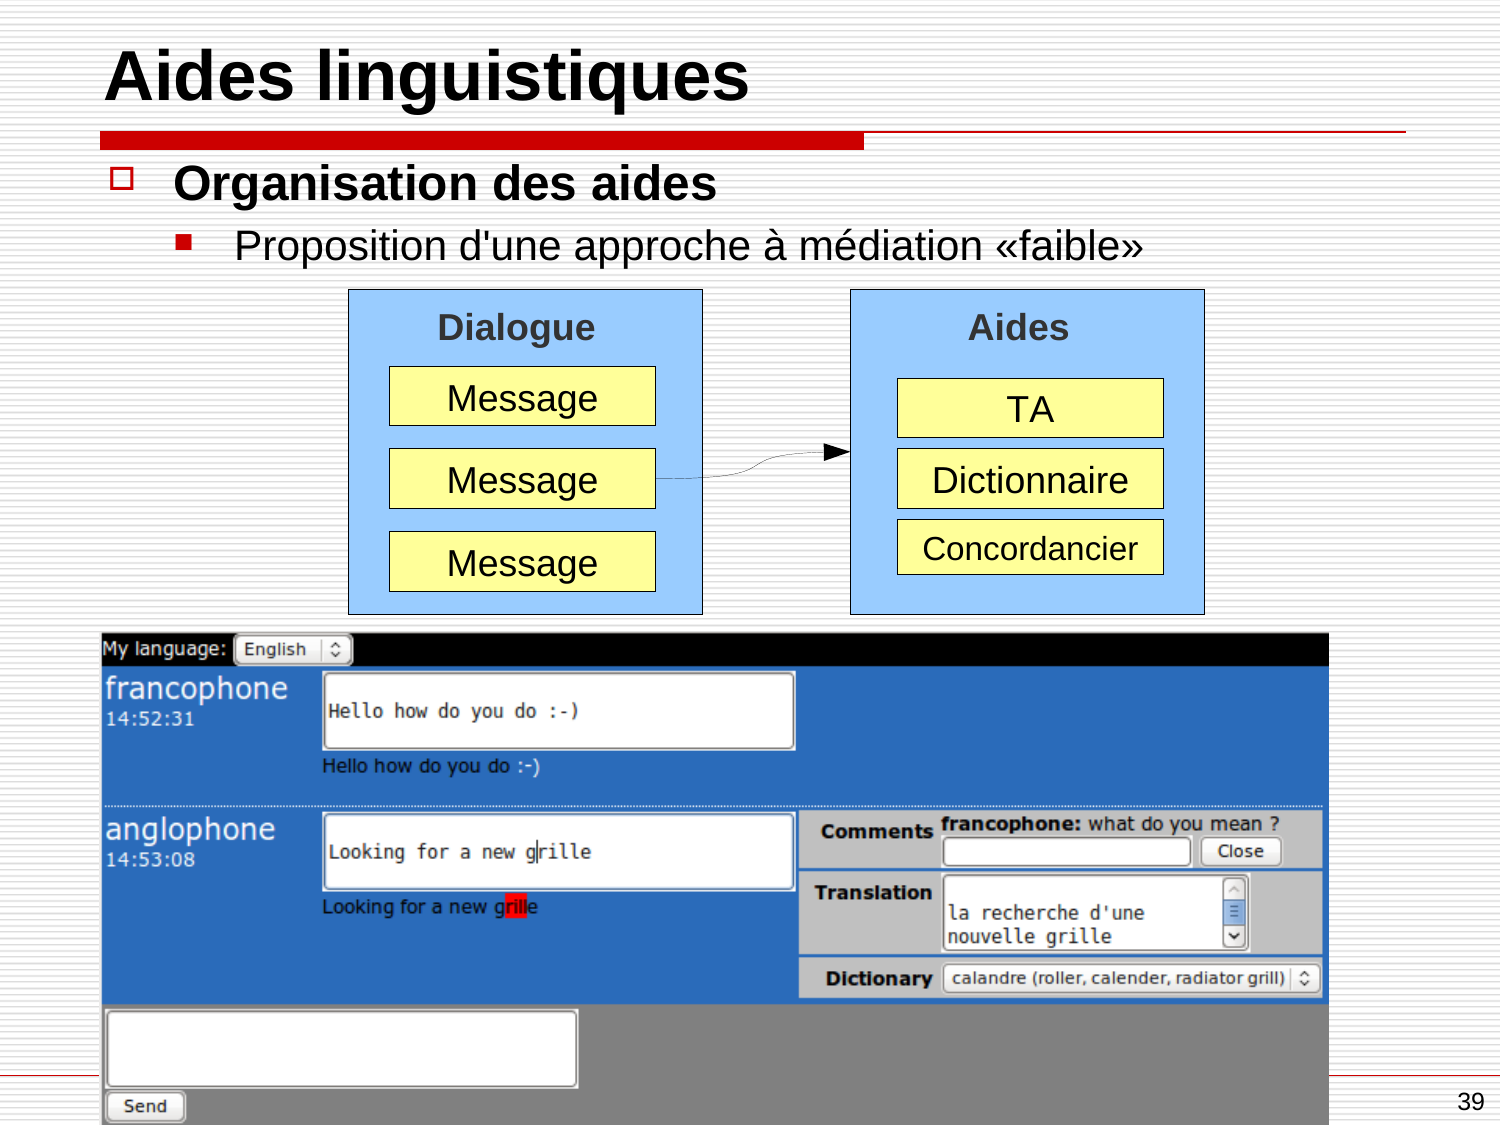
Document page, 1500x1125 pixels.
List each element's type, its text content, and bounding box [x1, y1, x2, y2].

text_box Dictionnaire [897, 448, 1164, 509]
text_box Message [389, 366, 656, 426]
list Organisation des aides Proposition d'une approche à médiation «faible» [92, 147, 1477, 325]
text_box Message [389, 531, 656, 592]
title Aides linguistiques [88, 29, 1500, 124]
text_box Dialogue [413, 295, 621, 356]
text_box Concordancier [897, 519, 1164, 575]
text_box [348, 289, 703, 615]
text_box Message [389, 448, 656, 509]
text_box TA [897, 378, 1164, 438]
text_box Aides [915, 295, 1123, 356]
text_box [850, 289, 1205, 615]
picture [0, 0, 1500, 1125]
